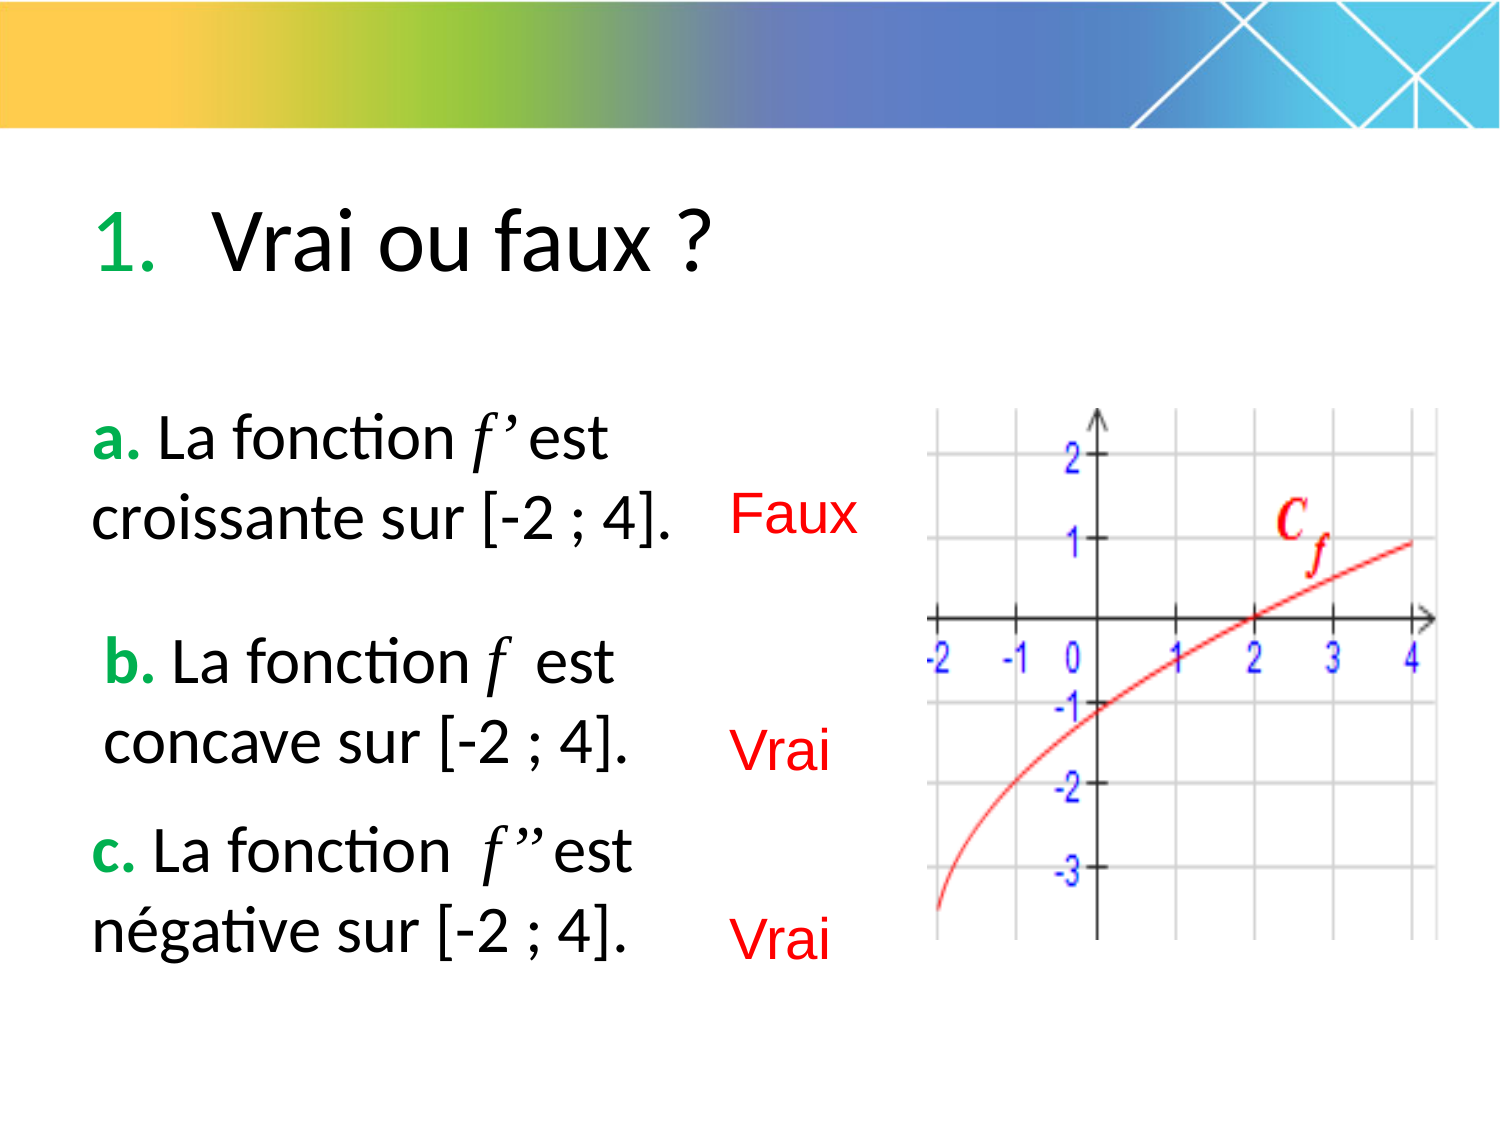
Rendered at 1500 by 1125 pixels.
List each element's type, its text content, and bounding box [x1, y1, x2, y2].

text_box Faux [714, 468, 904, 554]
picture [927, 408, 1441, 941]
text_box Vrai [714, 893, 869, 980]
title Vrai ou faux ? [75, 164, 1426, 305]
text_box a. La fonction f’ est croissante sur [-2 ; 4]. [77, 385, 885, 560]
text_box b. La fonction f est concave sur [-2 ; 4]. [88, 610, 667, 785]
text_box Vrai [714, 704, 880, 791]
text_box c. La fonction f’’ est négative sur [-2 ; 4]. [77, 799, 667, 974]
